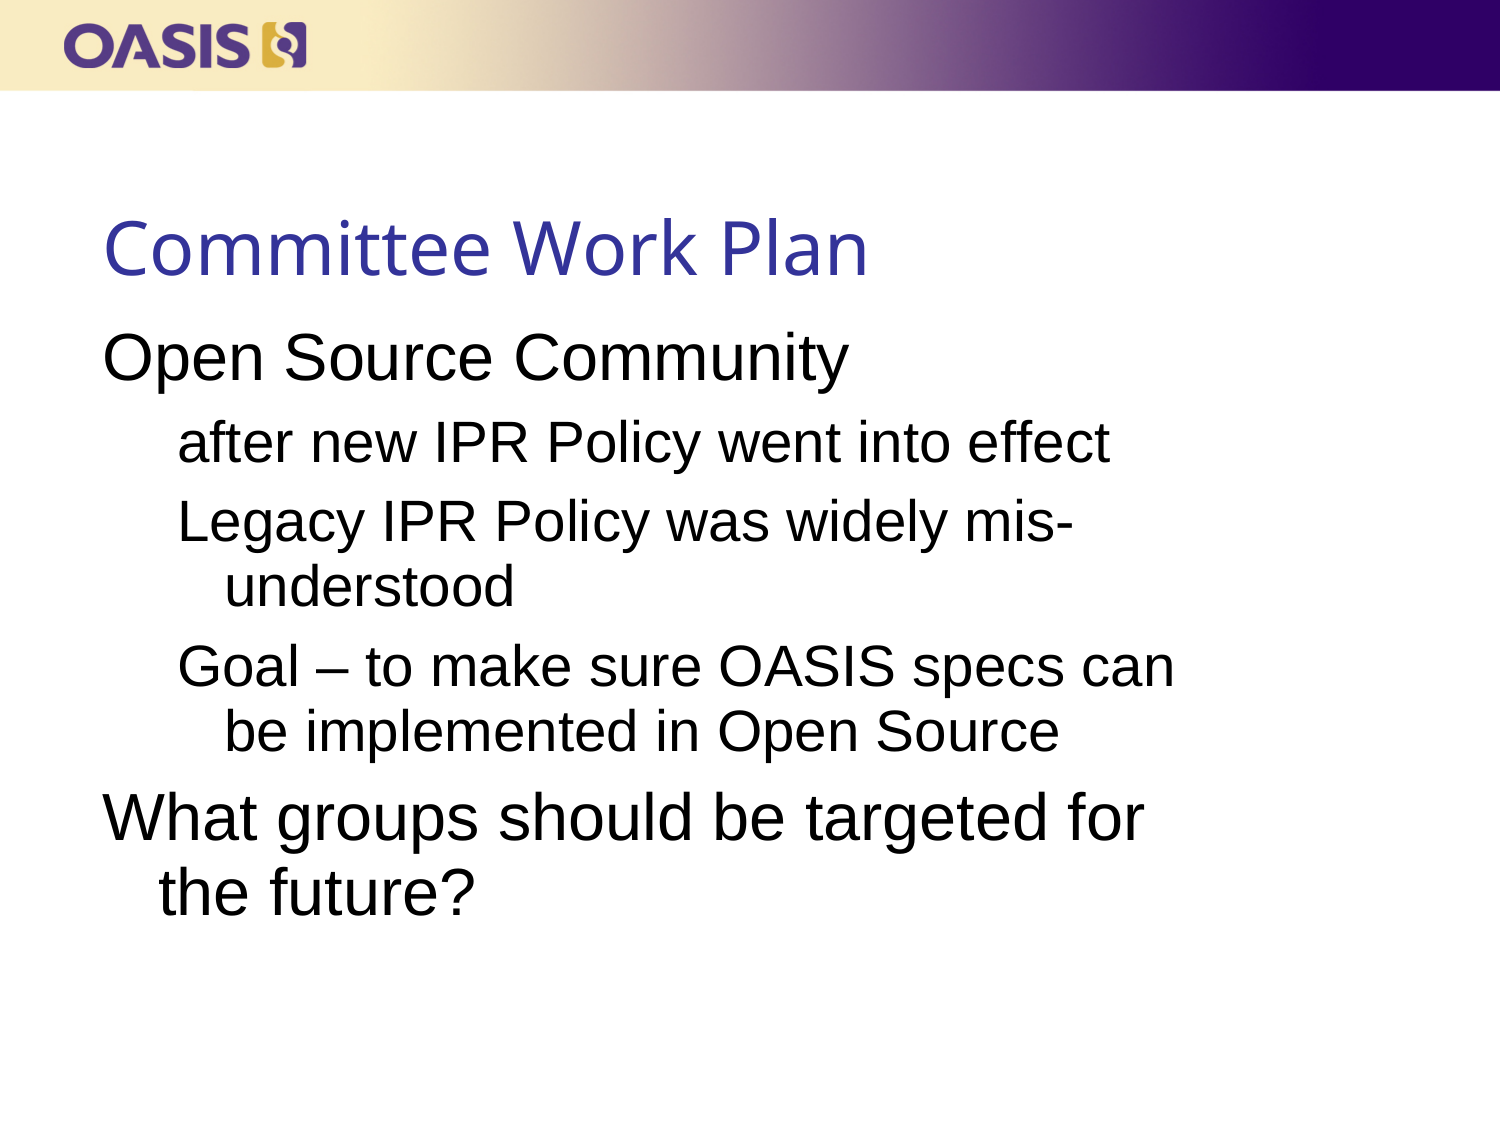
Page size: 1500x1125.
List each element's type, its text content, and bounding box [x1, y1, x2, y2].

title Committee Work Plan [87, 112, 1238, 300]
list Open Source Community after new IPR Policy went into effect Legacy IPR Policy was widely mis-understood Goal – to make sure OASIS specs can be implemented in Open Source What groups should be targeted for the future? [87, 312, 1263, 1100]
picture [0, 0, 1500, 1125]
